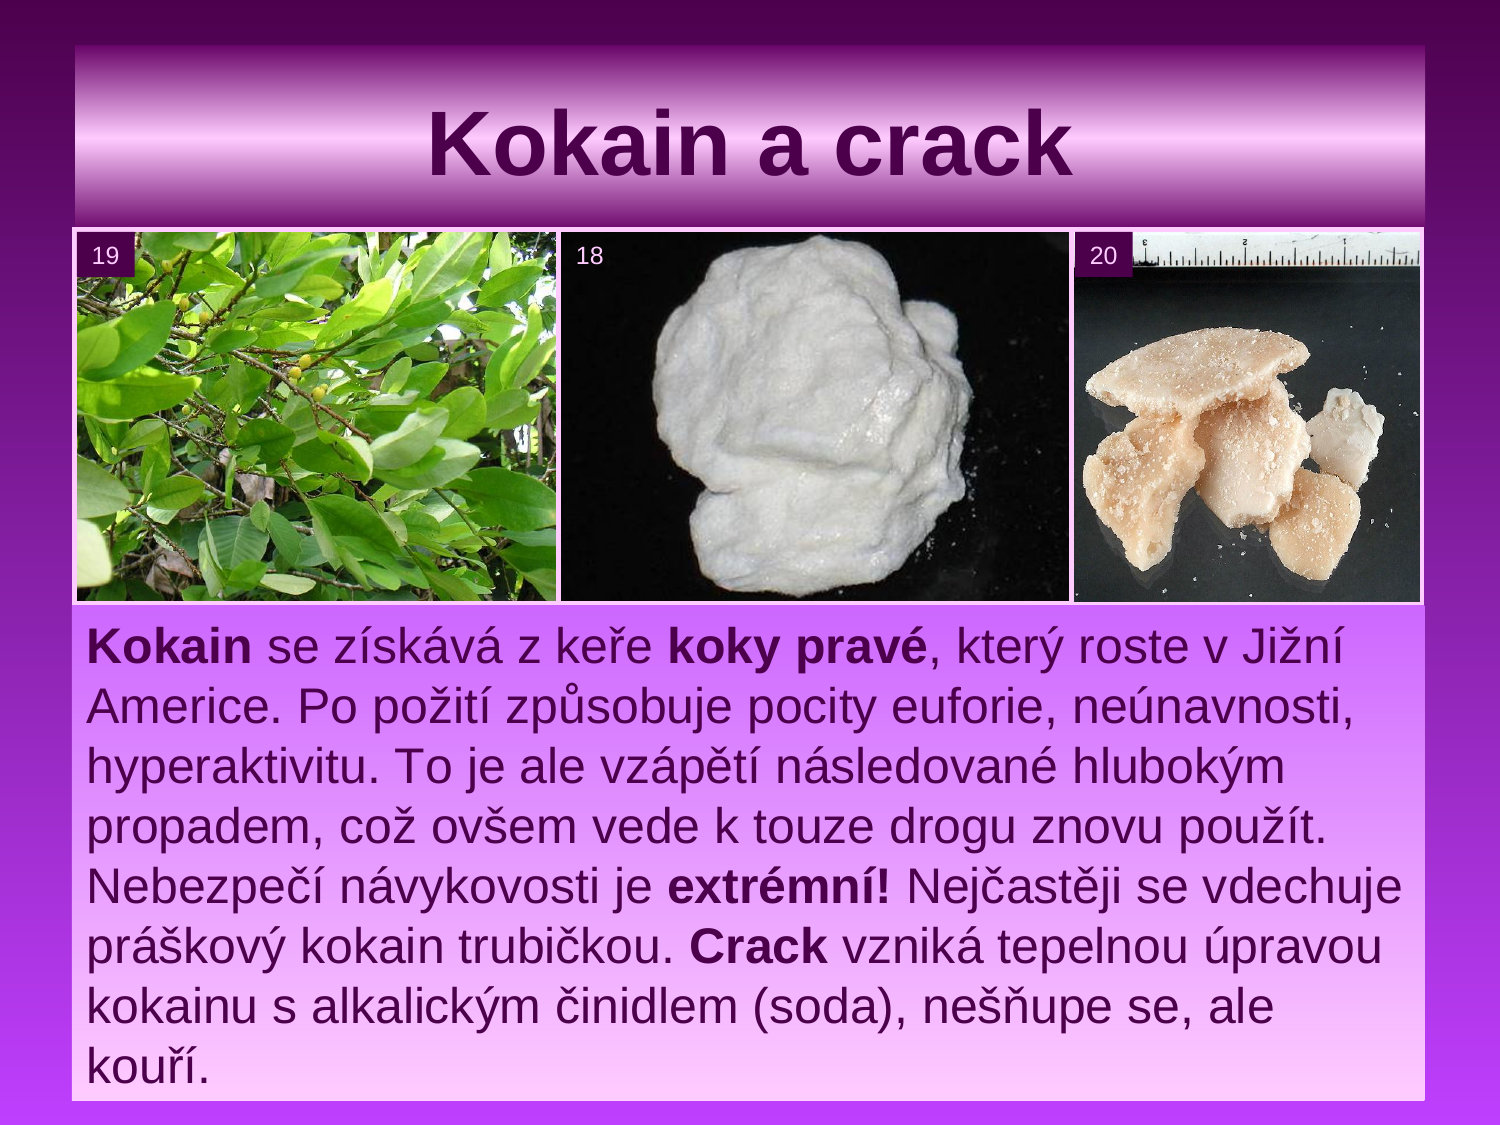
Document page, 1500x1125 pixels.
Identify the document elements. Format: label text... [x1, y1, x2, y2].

picture [560, 231, 1070, 602]
text_box Kokain se získává z keře koky pravé, který roste v Jižní Americe. Po požití způsobuje pocity euforie, neúnavnosti, hyperaktivitu. To je ale vzápětí následované hlubokým propadem, což ovšem vede k touze drogu znovu použít. Nebezpečí návykovosti je extrémní! Nejčastěji se vdechuje práškový kokain trubičkou. Crack vzniká tepelnou úpravou kokainu s alkalickým činidlem (soda), nešňupe se, ale kouří. [71, 605, 1425, 1101]
picture [1074, 231, 1420, 602]
title Kokain a crack [75, 45, 1426, 233]
text_box 18 [561, 231, 619, 278]
picture [76, 231, 556, 601]
text_box 20 [1075, 231, 1133, 278]
text_box 19 [76, 231, 135, 278]
